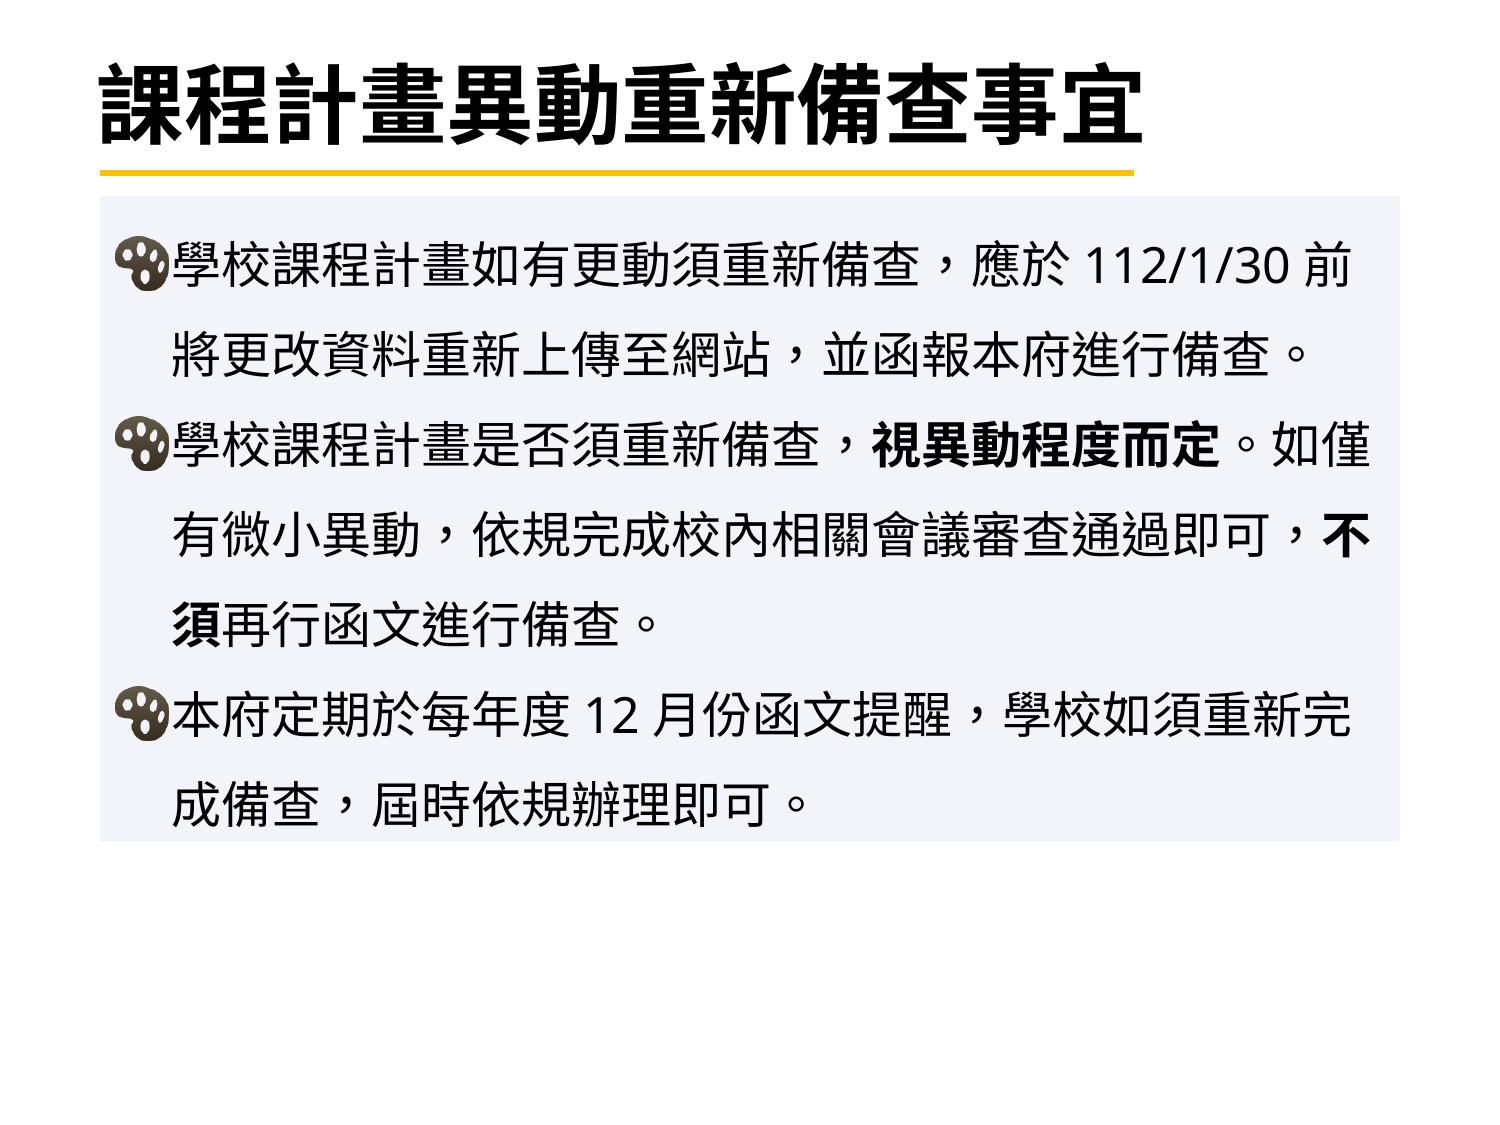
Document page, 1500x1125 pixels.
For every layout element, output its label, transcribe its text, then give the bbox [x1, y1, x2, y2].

picture [115, 236, 169, 291]
picture [115, 416, 169, 471]
text_box 學校課程計畫如有更動須重新備查，應於112/1/30前將更改資料重新上傳至網站，並函報本府進行備查。 學校課程計畫是否須重新備查，視異動程度而定。如僅有微小異動，依規完成校內相關會議審查通過即可，不須再行函文進行備查。 本府定期於每年度12月份函文提醒，學校如須重新完成備查，屆時依規辦理即可。 [100, 196, 1400, 842]
picture [115, 686, 169, 741]
text_box 課程計畫異動重新備查事宜 [82, 42, 1162, 163]
